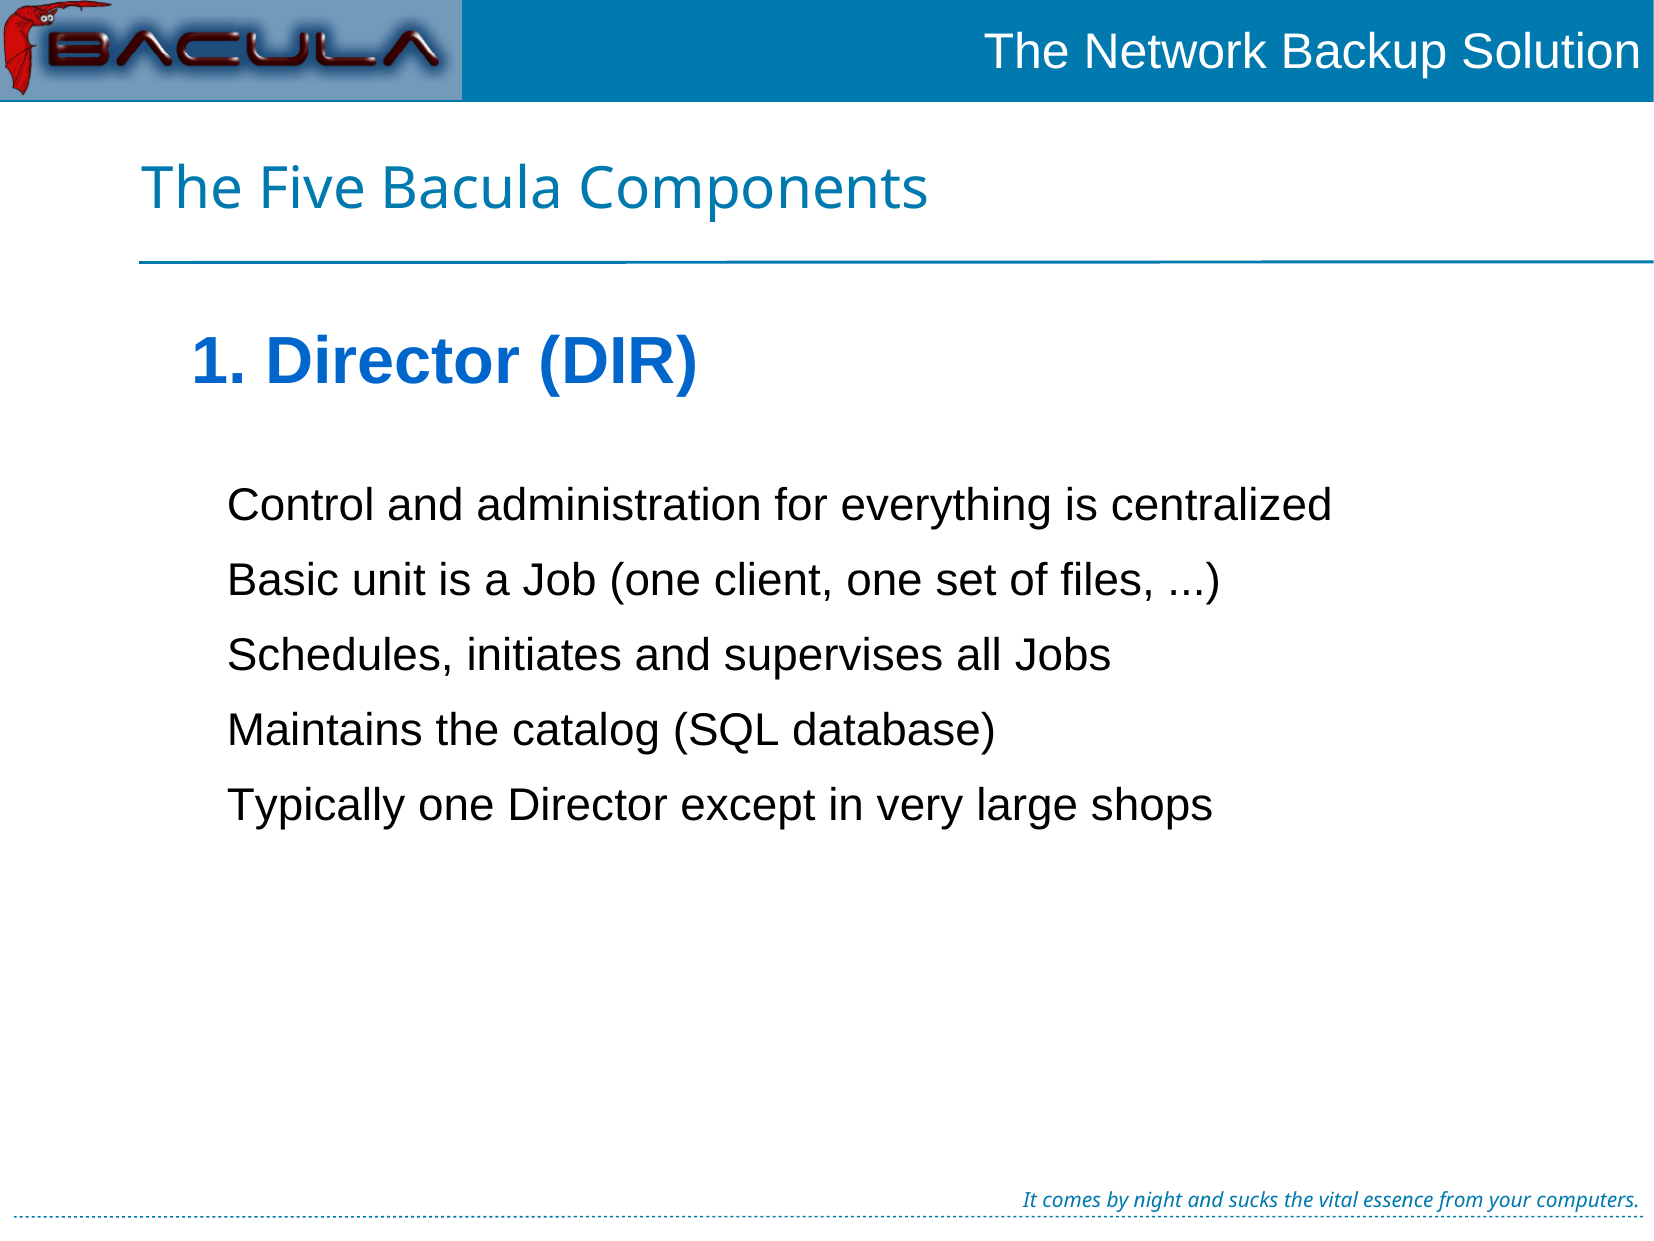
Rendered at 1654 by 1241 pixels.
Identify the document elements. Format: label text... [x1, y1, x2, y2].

title The Five Bacula Components [141, 112, 1501, 226]
list 1. Director (DIR) Control and administration for everything is centralized Basic unit is a Job (one client, one set of files, ...) Schedules, initiates and supervises all Jobs Maintains the catalog (SQL database) Typically one Director except in very large shops [132, 323, 1526, 1075]
picture [0, 0, 461, 99]
